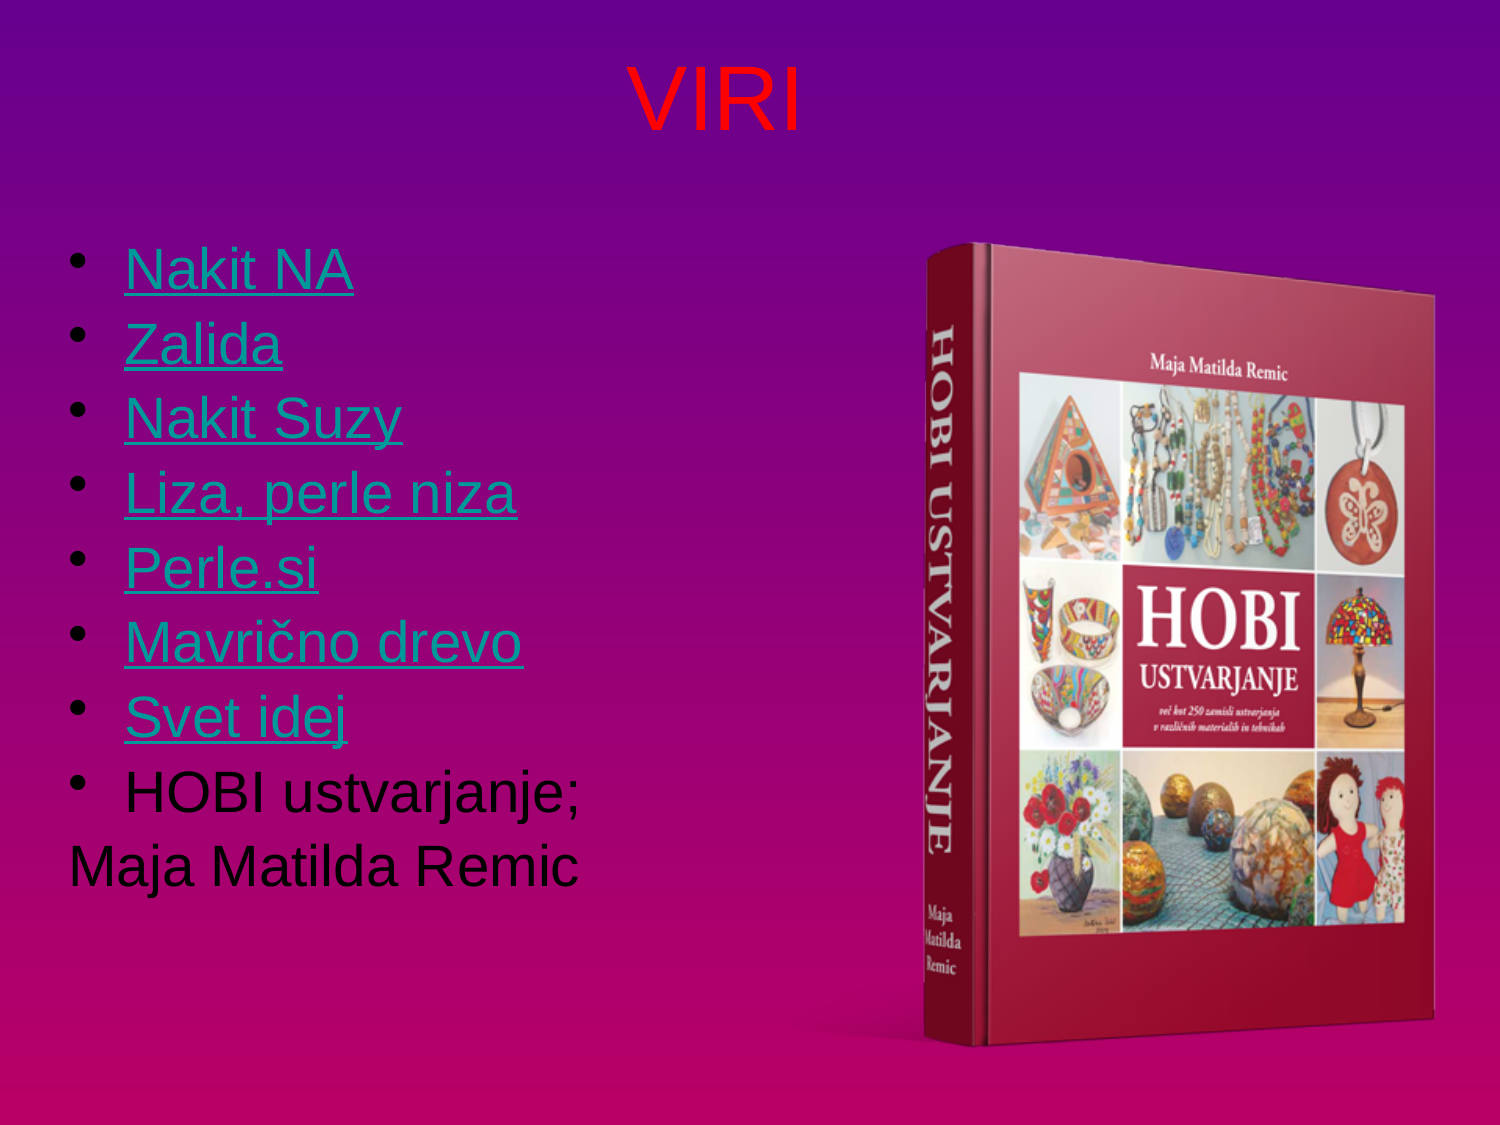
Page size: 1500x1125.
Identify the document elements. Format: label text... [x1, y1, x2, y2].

picture [785, 219, 1447, 1077]
list Nakit NA Zalida Nakit Suzy Liza, perle niza Perle.si Mavrično drevo Svet idej HOBI ustvarjanje; Maja Matilda Remic [53, 231, 785, 975]
title VIRI [41, 0, 1392, 188]
